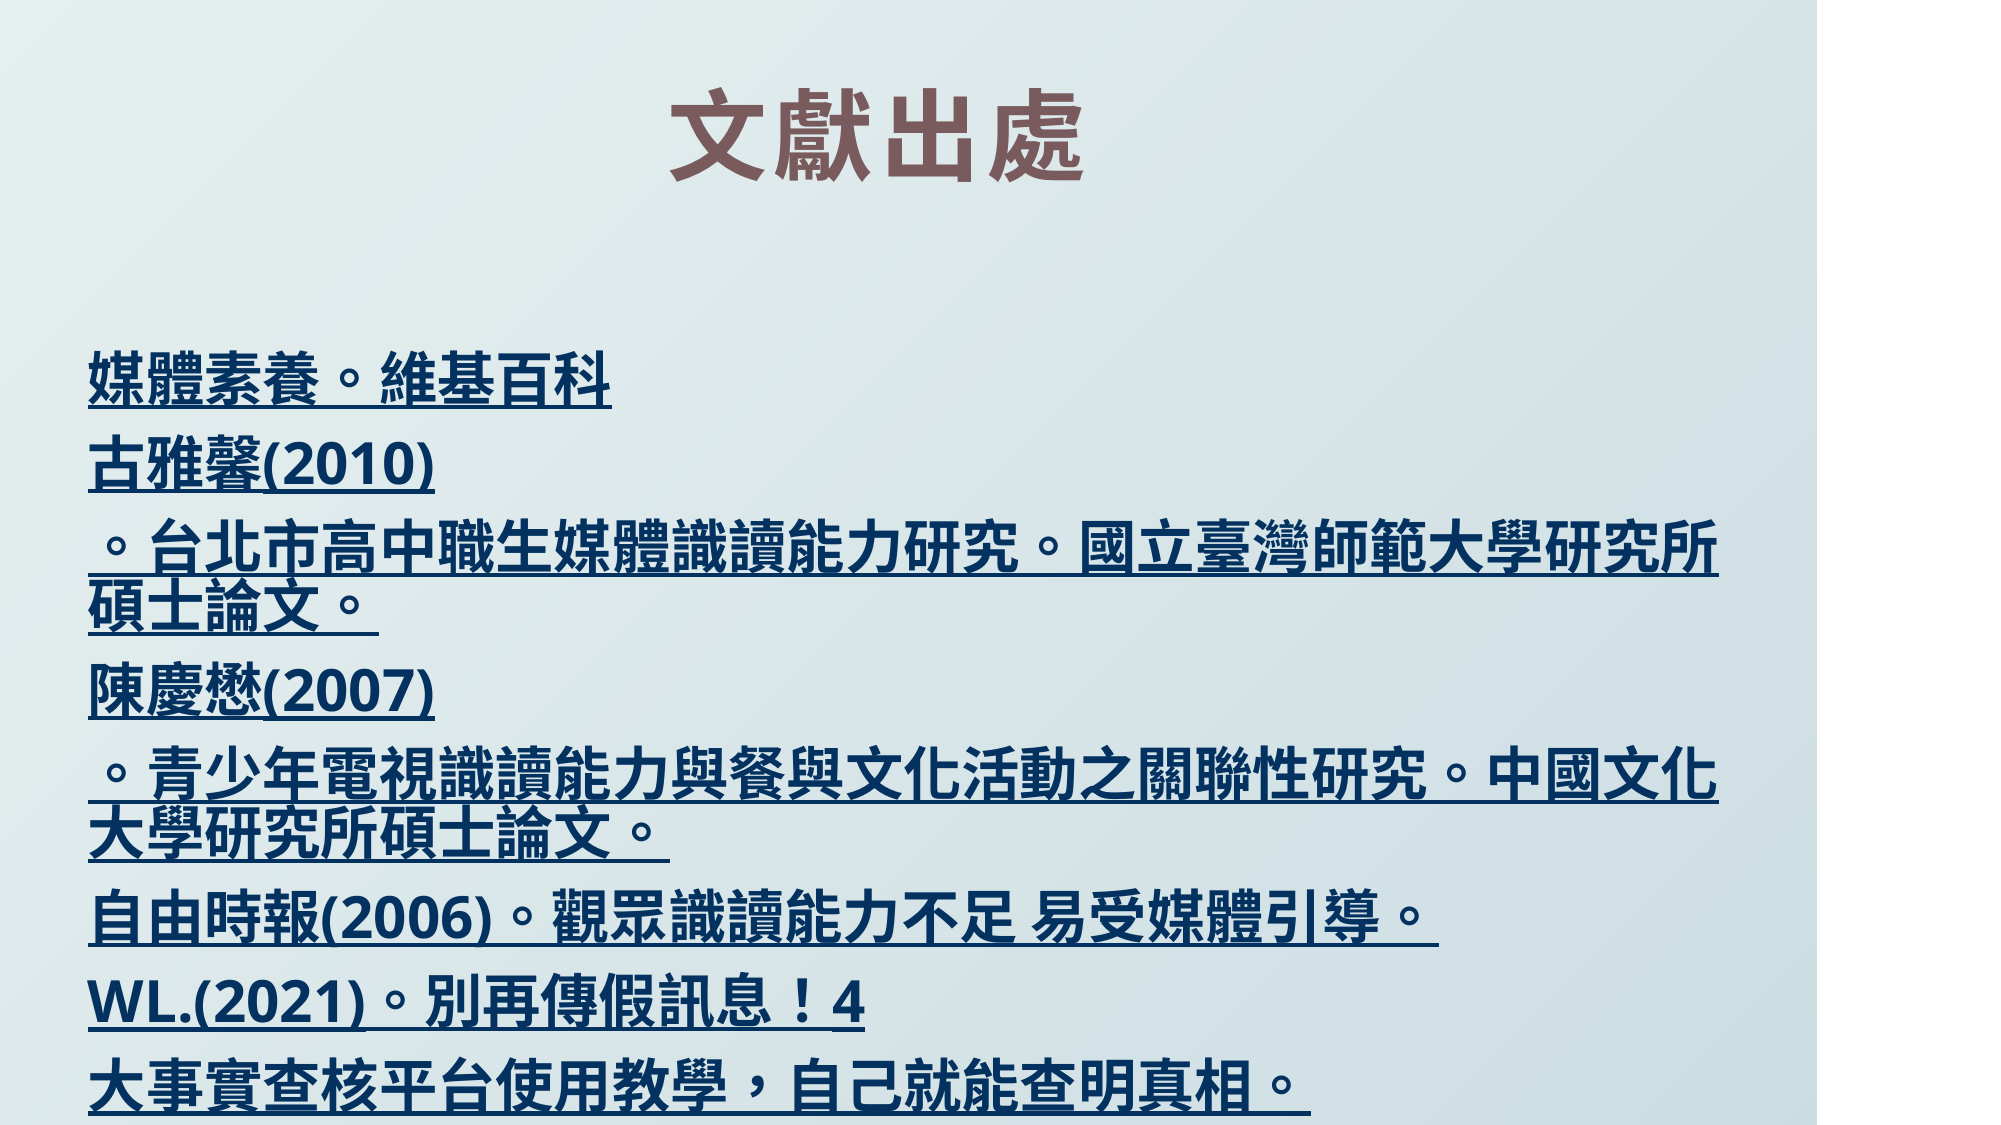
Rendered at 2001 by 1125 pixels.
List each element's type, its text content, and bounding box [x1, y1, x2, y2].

text_box [0, 0, 1817, 1125]
text_box 媒體素養。維基百科 古雅馨(2010)。台北市高中職生媒體識讀能力研究。國立臺灣師範大學研究所碩士論文。 陳慶懋(2007)。青少年電視識讀能力與餐與文化活動之關聯性研究。中國文化大學研究所碩士論文。 自由時報(2006)。觀眾識讀能力不足 易受媒體引導。 WL.(2021)。別再傳假訊息！4大事實查核平台使用教學，自己就能查明真相。 LINE訊息查證官方網站。 [73, 334, 1744, 1108]
text_box 文獻出處 [653, 66, 1164, 202]
